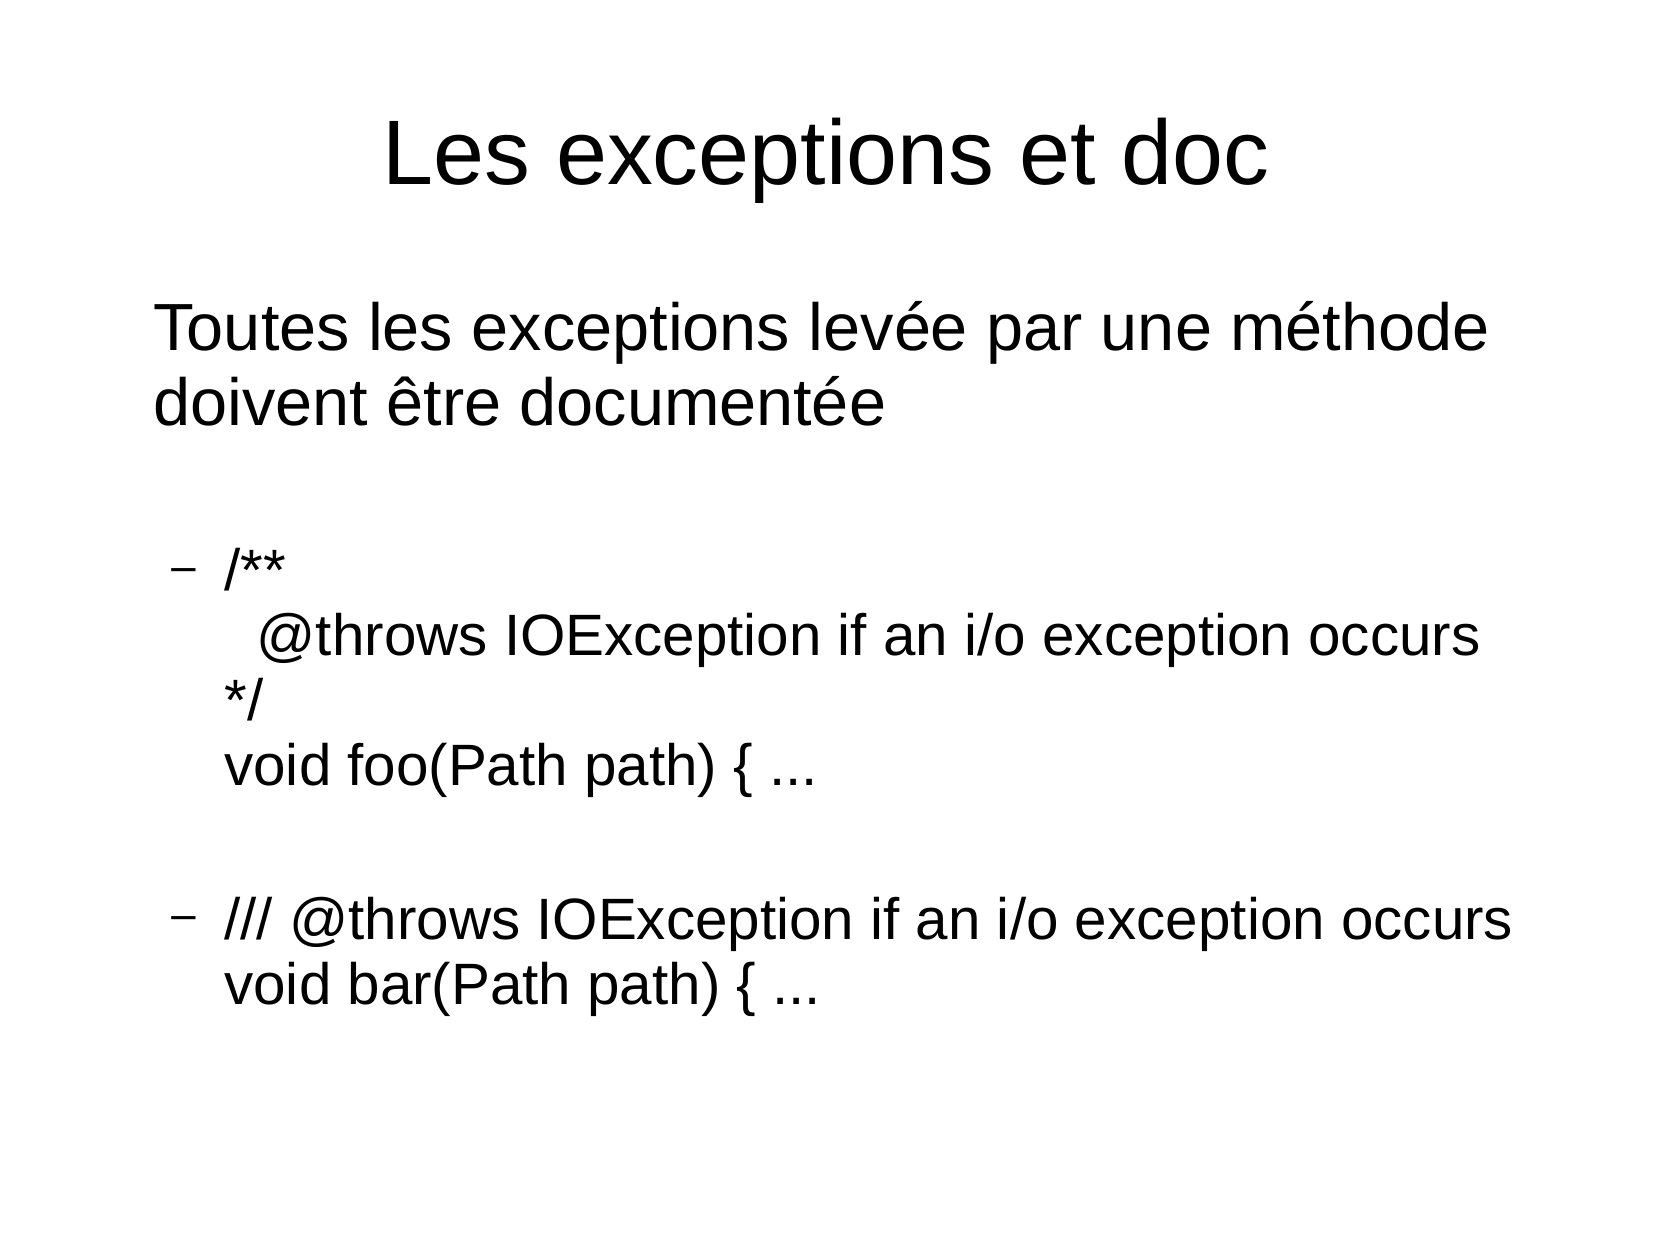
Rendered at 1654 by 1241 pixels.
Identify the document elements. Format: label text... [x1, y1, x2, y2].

title Les exceptions et doc [82, 49, 1571, 257]
list Toutes les exceptions levée par une méthode doivent être documentée /** @throws IOException if an i/o exception occurs */ void foo(Path path) { ... /// @throws IOException if an i/o exception occurs void bar(Path path) { ... [82, 290, 1571, 1156]
